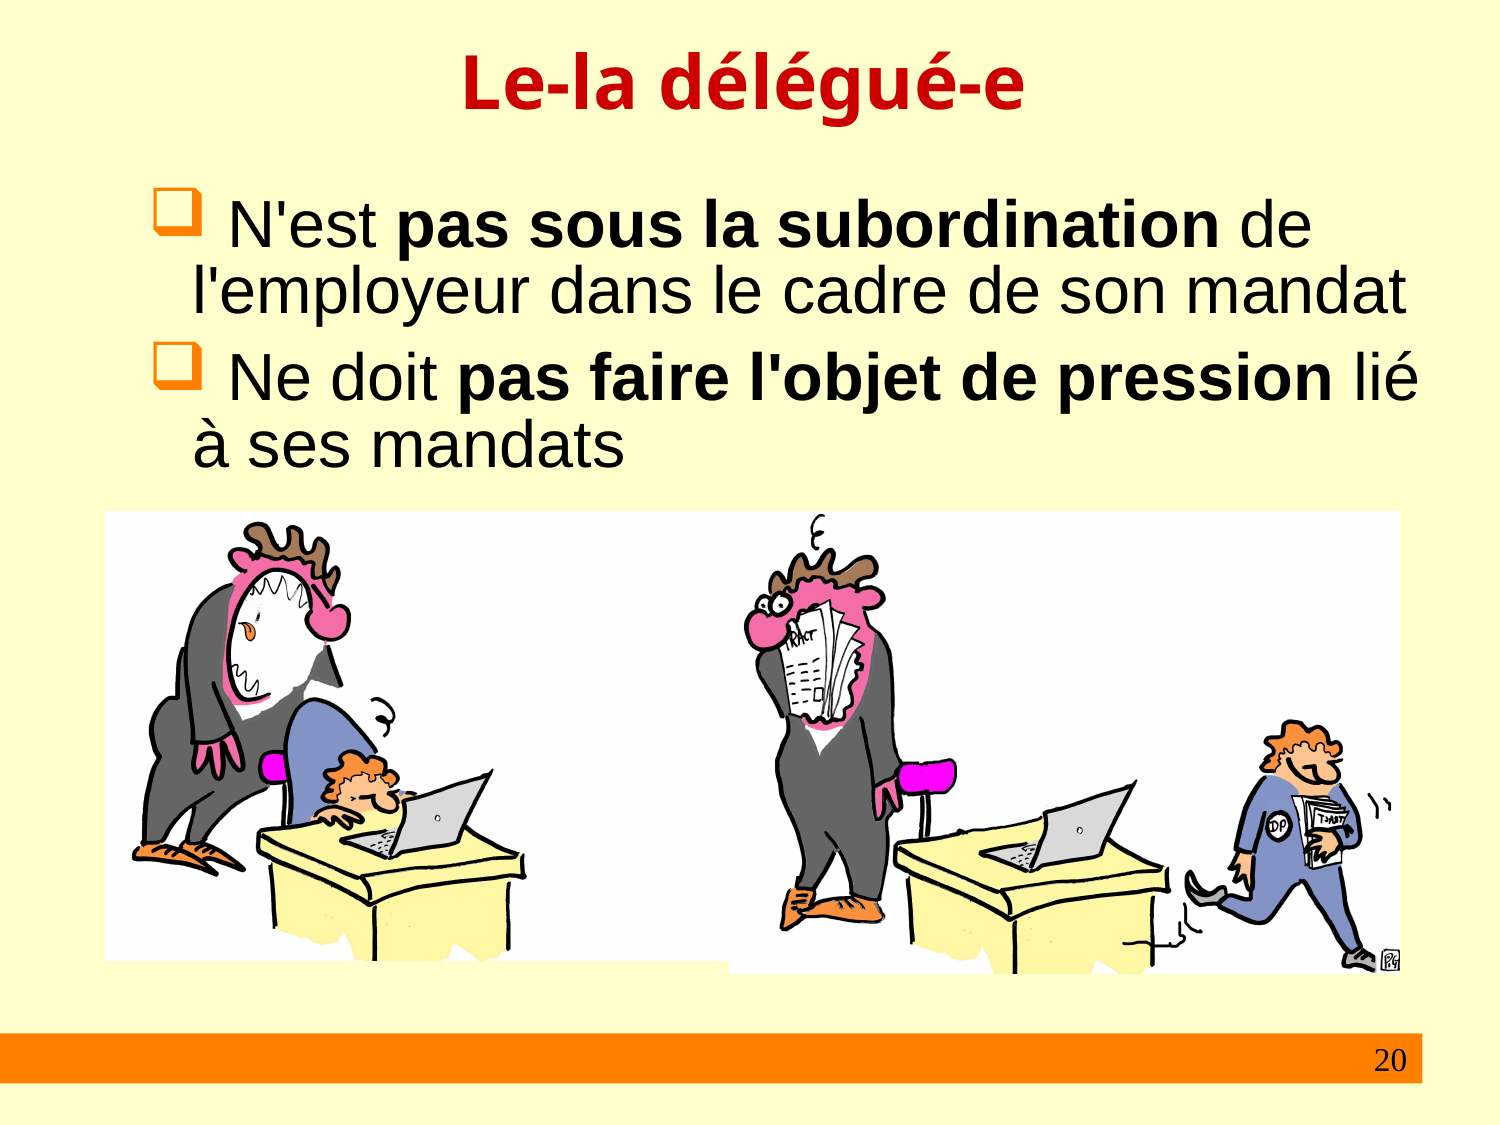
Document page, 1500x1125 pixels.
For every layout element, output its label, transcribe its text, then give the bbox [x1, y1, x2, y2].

title Le-la délégué-e [69, 0, 1418, 86]
list N'est pas sous la subordination de l'employeur dans le cadre de son mandat Ne doit pas faire l'objet de pression lié à ses mandats [59, 86, 1447, 629]
picture [105, 511, 1400, 974]
text_box <numéro> [0, 1033, 1423, 1084]
